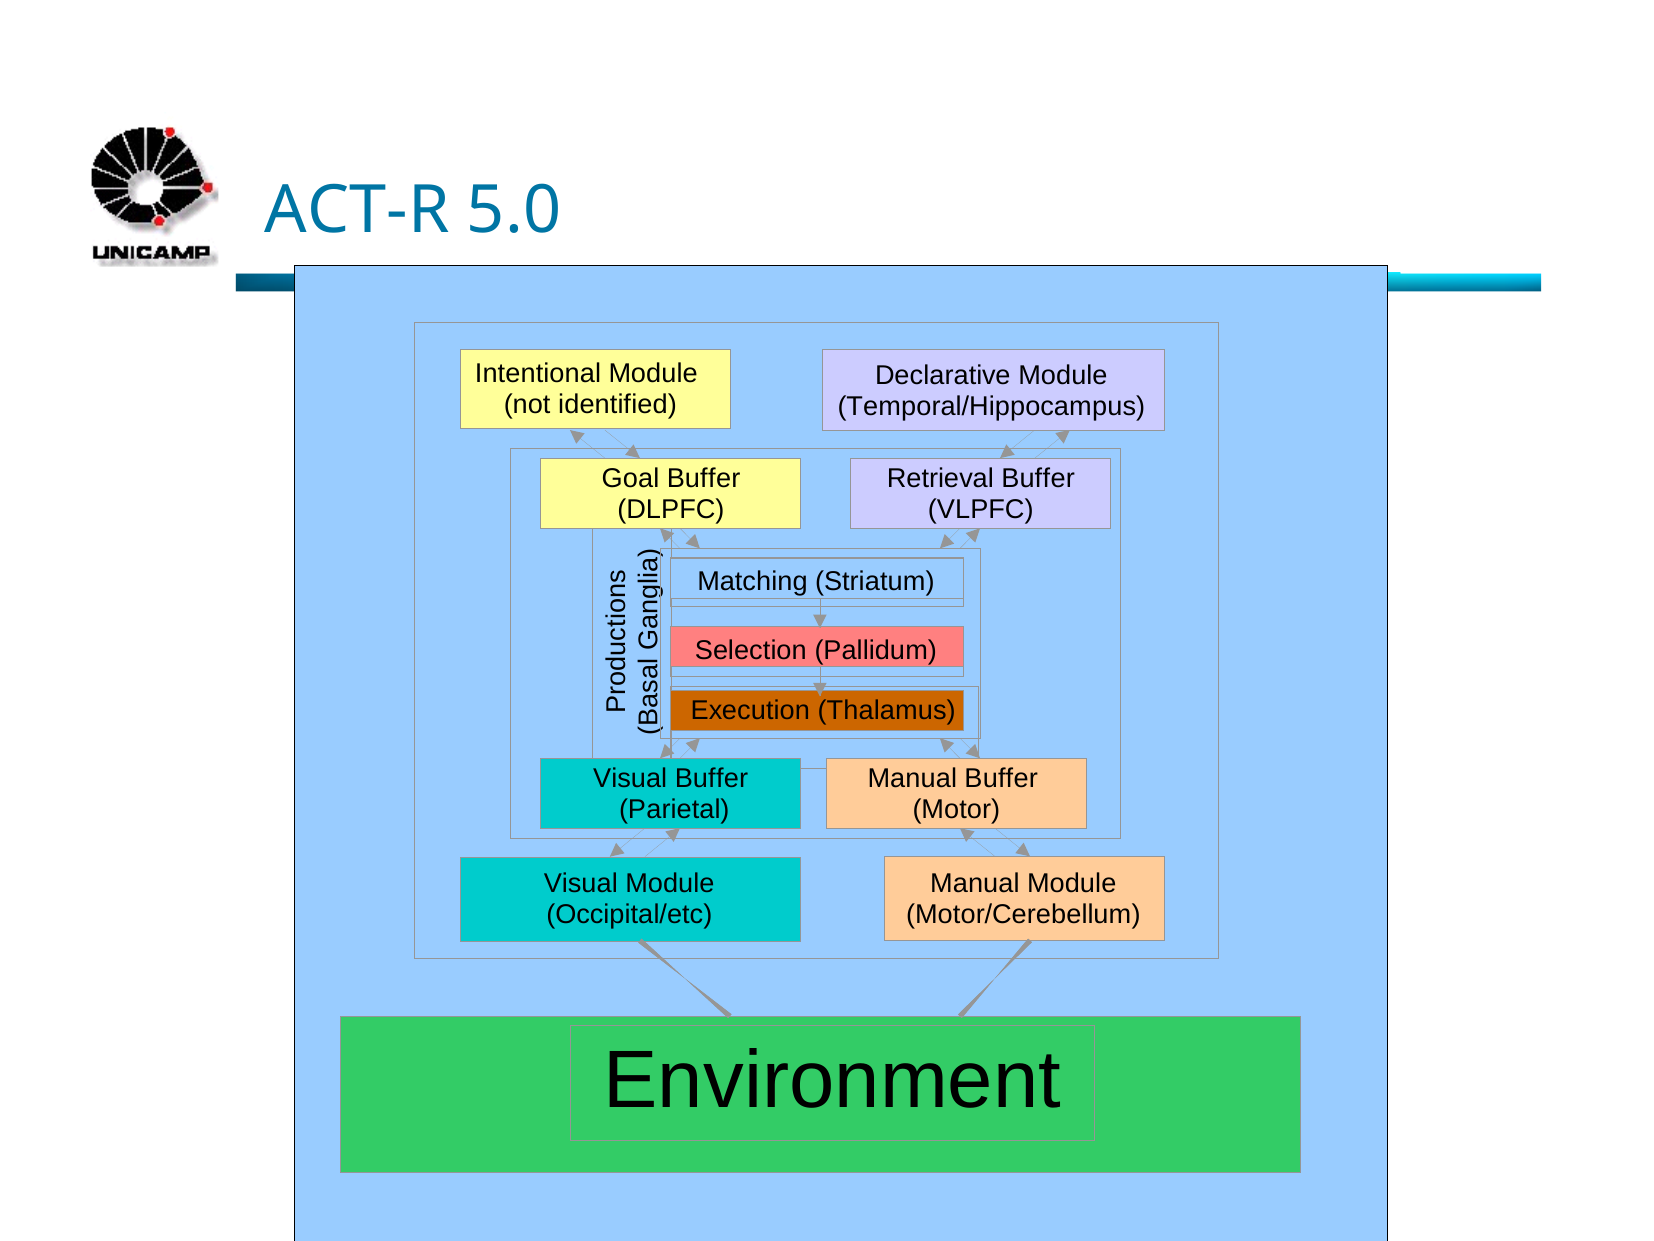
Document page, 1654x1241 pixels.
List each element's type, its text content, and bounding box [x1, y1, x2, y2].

picture [125, 272, 294, 295]
title ACT-R 5.0 [264, 42, 1534, 250]
chart [294, 265, 1388, 1241]
picture [1388, 272, 1654, 295]
